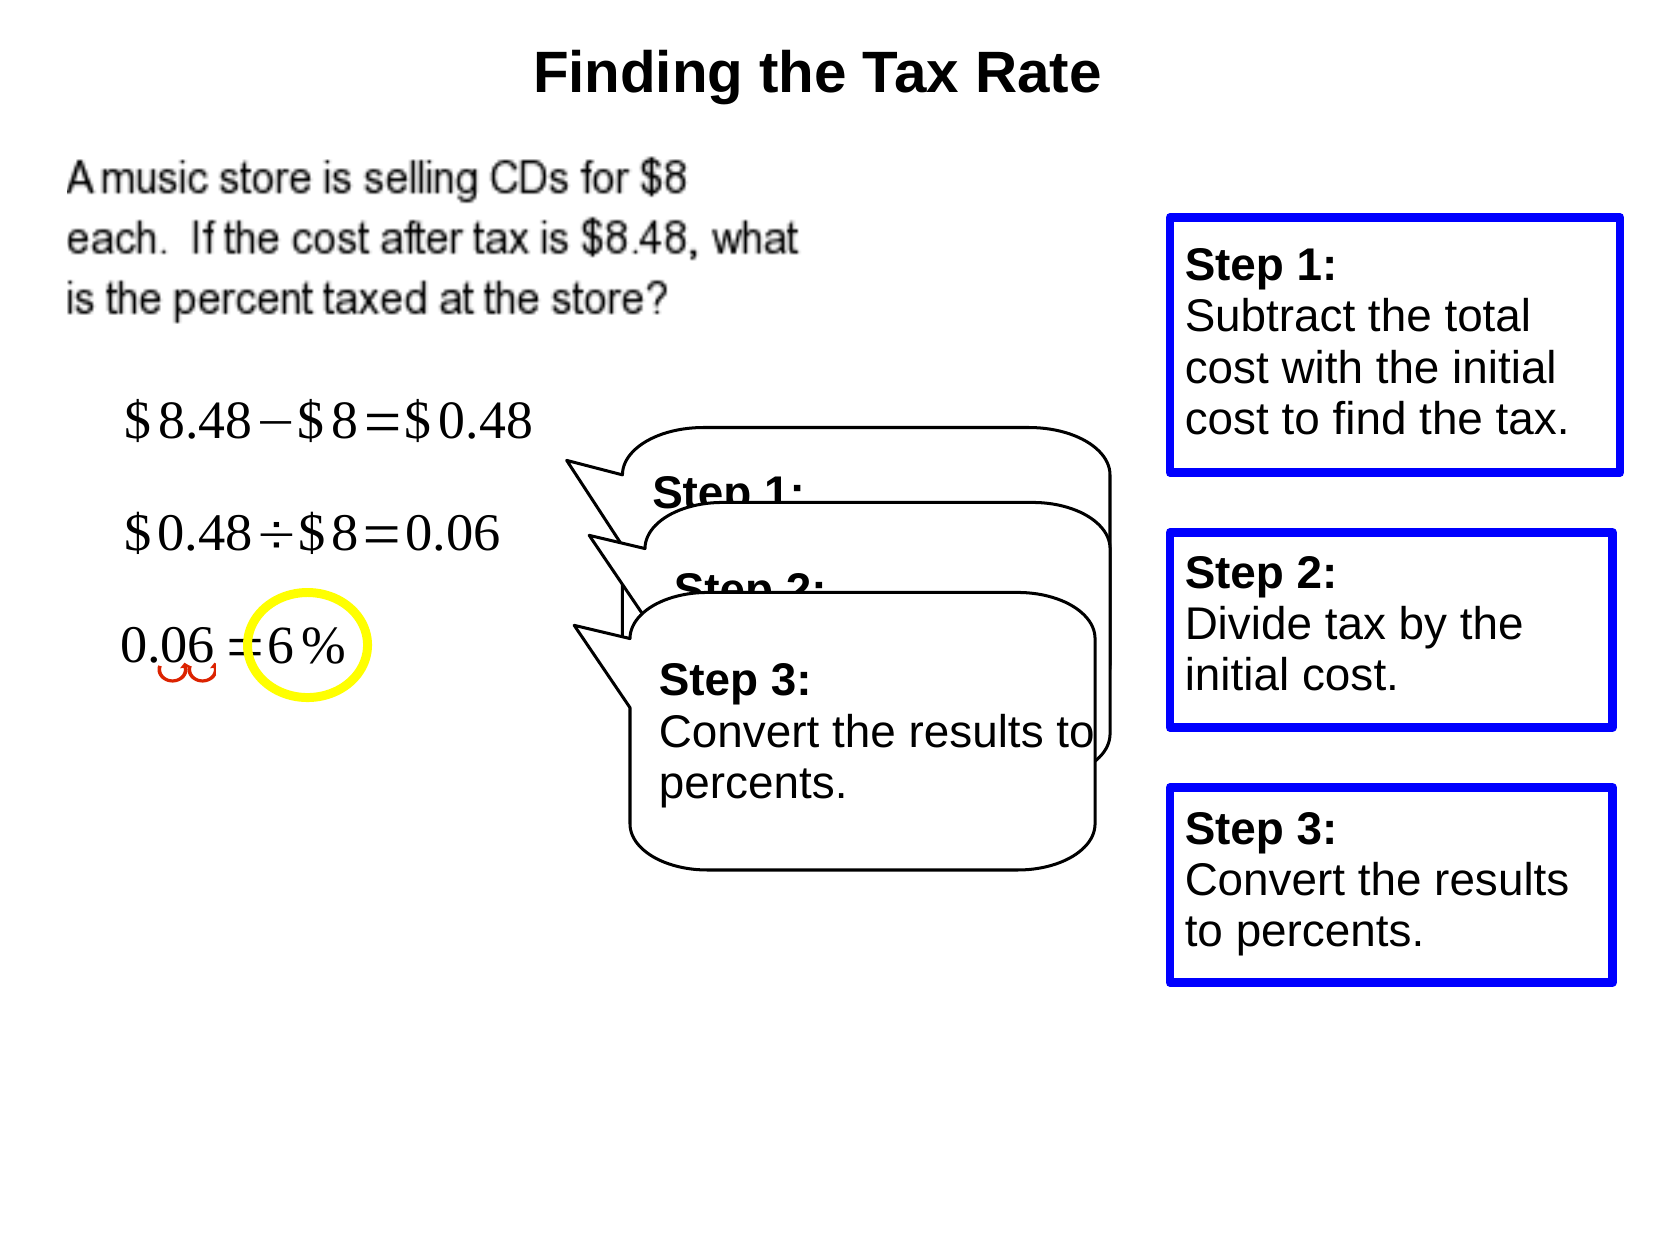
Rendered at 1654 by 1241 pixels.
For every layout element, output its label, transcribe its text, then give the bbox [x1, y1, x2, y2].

text_box Step 1: Subtract the total cost with the initial cost to find the tax. Step 2: Divide tax by the initial cost. Step 3: Convert the results to percents. [1174, 792, 1608, 978]
chart [117, 502, 508, 563]
chart [253, 615, 353, 676]
text_box Step 1: Subtract the total cost with the initial cost to find the tax. Step 2: Divide tax by the initial cost. Step 3: Convert the results to percents. [1170, 231, 1628, 1241]
chart [113, 615, 252, 676]
text_box Step 2: Divide tax by the initial cost. [589, 502, 1111, 761]
text_box Step 3: Convert the results to percents. [574, 592, 1096, 871]
picture [67, 181, 871, 346]
text_box Step 1: Subtract the total cost with the initial cost to find the tax. Step 2: Divide tax by the initial cost. Step 3: Convert the results to percents. [1174, 231, 1616, 468]
text_box Step 1: Subtract the total cost with the initial cost to find the tax. [566, 427, 1111, 548]
text_box [157, 662, 216, 683]
text_box Finding the Tax Rate [45, 32, 1591, 181]
text_box Step 1: Subtract the total cost with the initial cost to find the tax. Step 2: Divide tax by the initial cost. Step 3: Convert the results to percents. [1174, 537, 1608, 723]
chart [117, 390, 541, 451]
